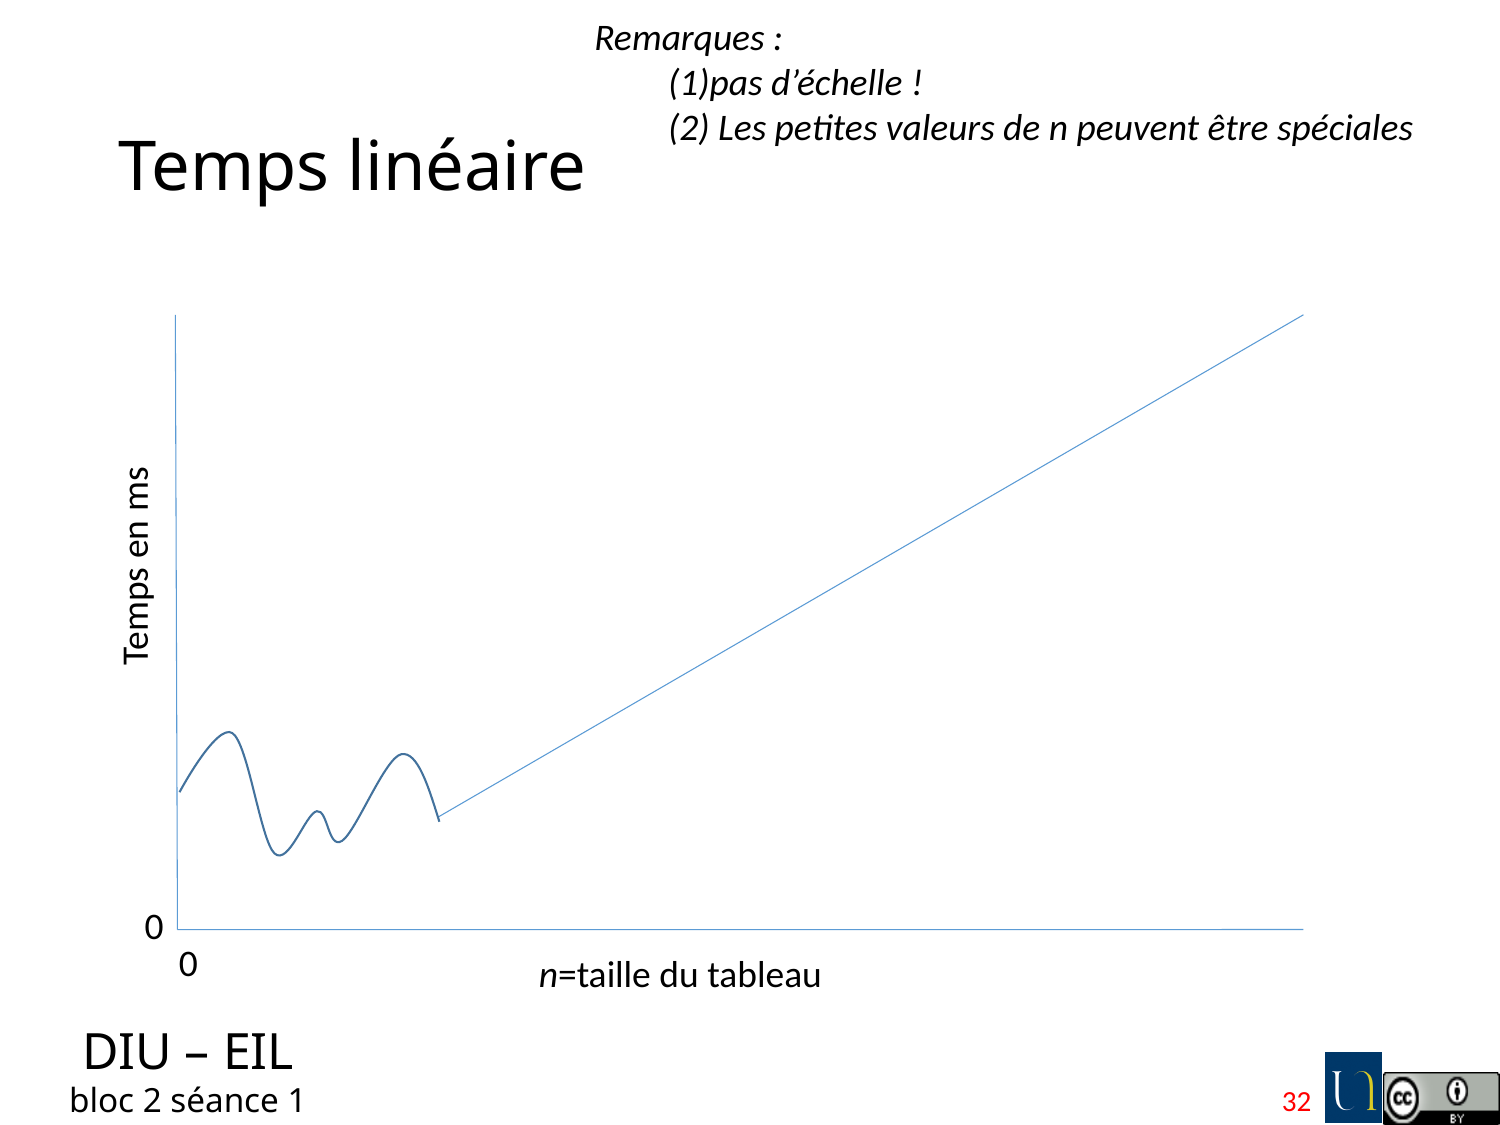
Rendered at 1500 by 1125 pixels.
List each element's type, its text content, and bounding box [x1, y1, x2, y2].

title Temps linéaire [103, 59, 1397, 278]
text_box 0 [163, 931, 213, 991]
text_box Temps en ms [103, 452, 163, 681]
text_box Remarques : (1)pas d’échelle ! (2) Les petites valeurs de n peuvent être spéciales [579, 5, 1429, 156]
picture [1383, 1072, 1500, 1125]
text_box n=taille du tableau [524, 942, 838, 1003]
picture [1325, 1052, 1382, 1123]
slide_number <numéro> [1240, 1070, 1327, 1125]
text_box 0 [129, 895, 179, 955]
